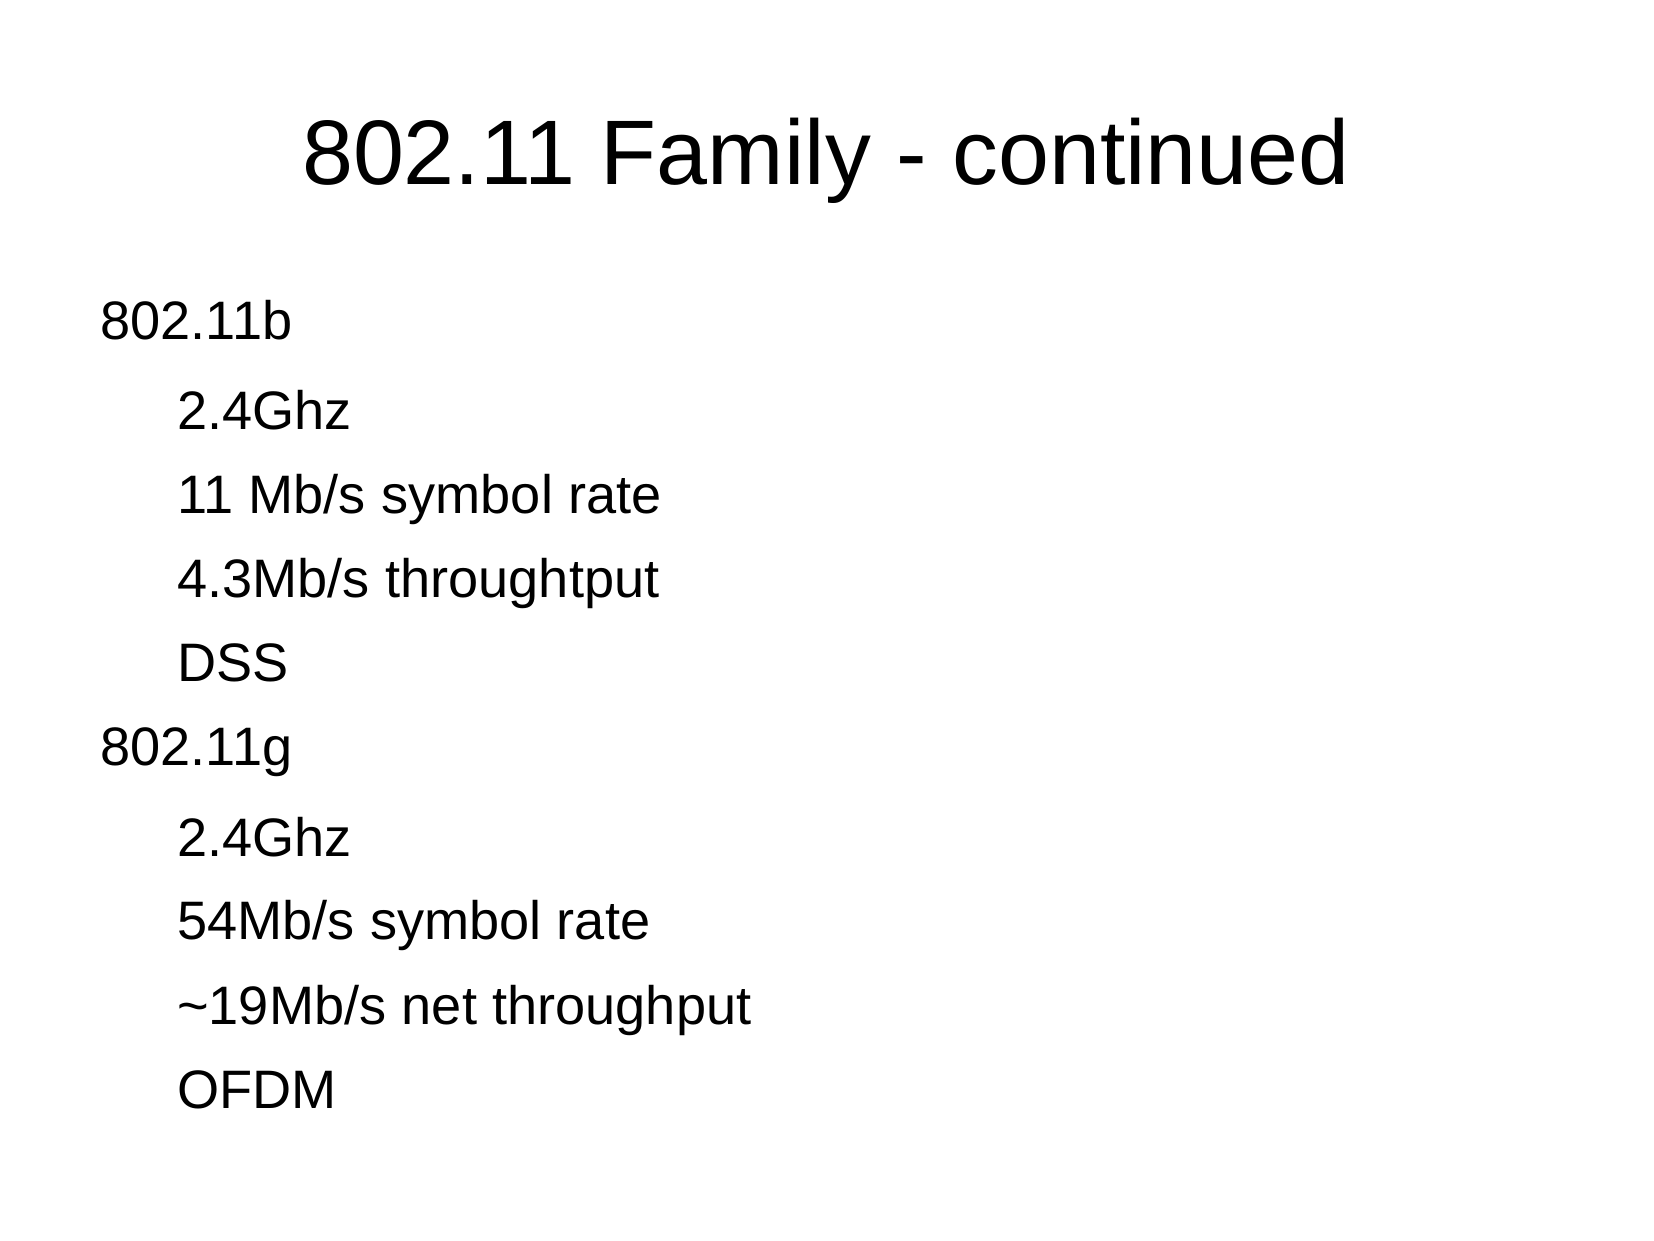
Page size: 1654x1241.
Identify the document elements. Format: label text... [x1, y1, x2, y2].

title 802.11 Family - continued [82, 56, 1571, 250]
list 802.11b 2.4Ghz 11 Mb/s symbol rate 4.3Mb/s throughtput DSS 802.11g 2.4Ghz 54Mb/s symbol rate ~19Mb/s net throughput OFDM [82, 290, 1571, 1120]
